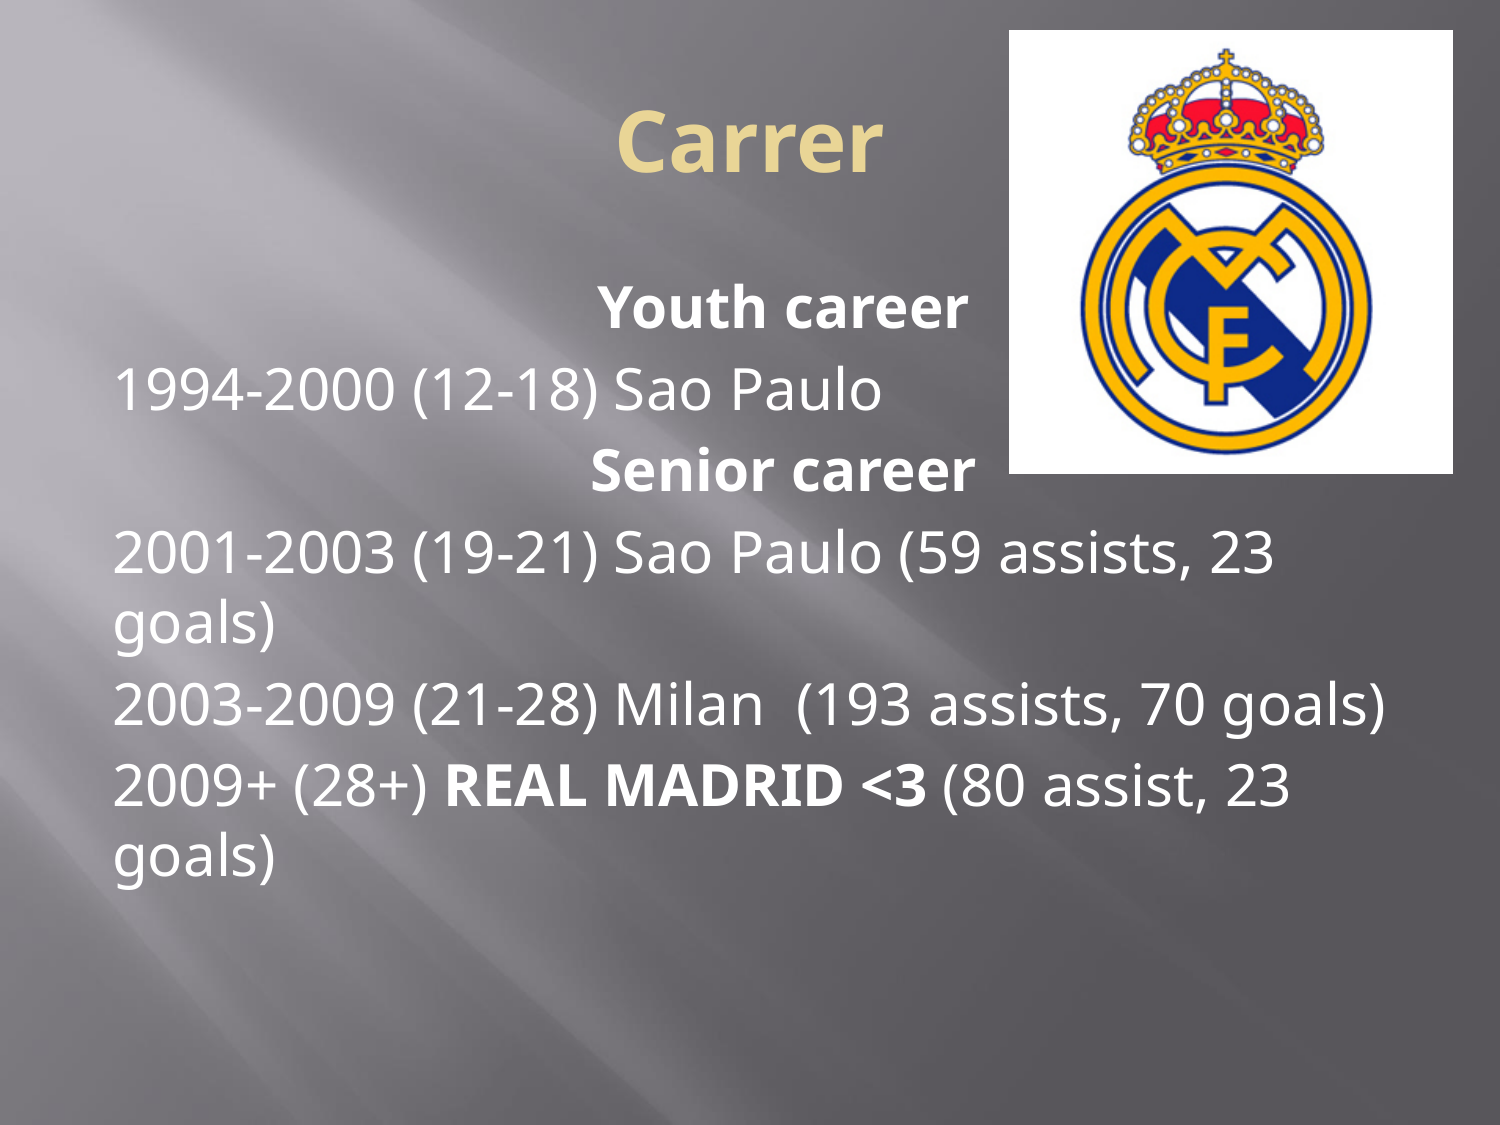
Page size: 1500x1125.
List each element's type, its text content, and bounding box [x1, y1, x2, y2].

title Carrer [75, 45, 1009, 233]
picture [0, 0, 1500, 1125]
list Youth career 1994-2000 (12-18) Sao Paulo Senior career 2001-2003 (19-21) Sao Paulo (59 assists, 23 goals) 2003-2009 (21-28) Milan (193 assists, 70 goals) 2009+ (28+) REAL MADRID <3 (80 assist, 23 goals) [75, 262, 1471, 1035]
